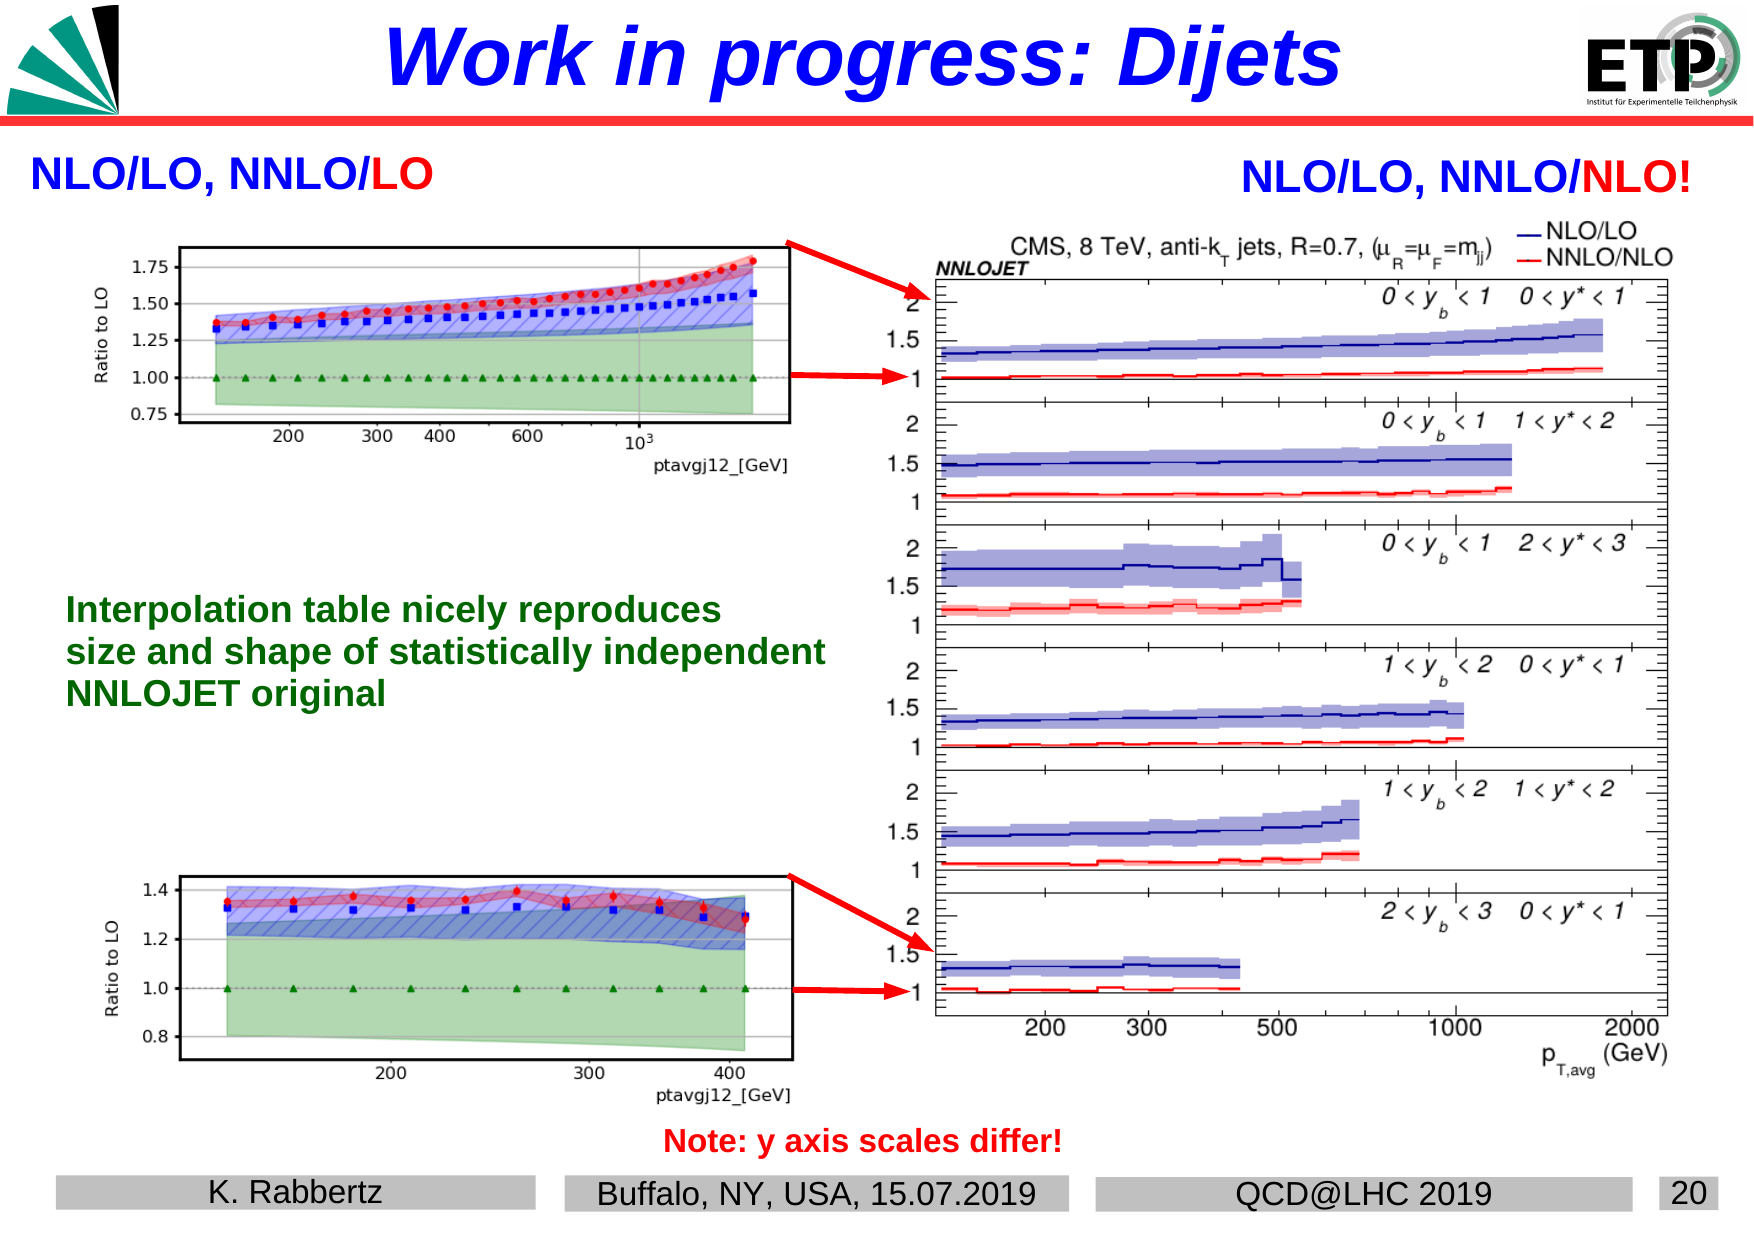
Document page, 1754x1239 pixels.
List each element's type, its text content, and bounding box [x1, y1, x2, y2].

picture [1606, 5, 1748, 109]
picture [77, 230, 808, 491]
picture [7, 5, 119, 116]
picture [77, 862, 811, 1121]
text_box Interpolation table nicely reproduces size and shape of statistically independent NNLOJET original [53, 582, 839, 721]
text_box NLO/LO, NNLO/LO [18, 141, 447, 205]
text_box NLO/LO, NNLO/NLO! [1228, 144, 1708, 208]
text_box Note: y axis scales differ! [651, 1116, 1076, 1166]
picture [875, 208, 1688, 1085]
title Work in progress: Dijets [123, 0, 1606, 114]
